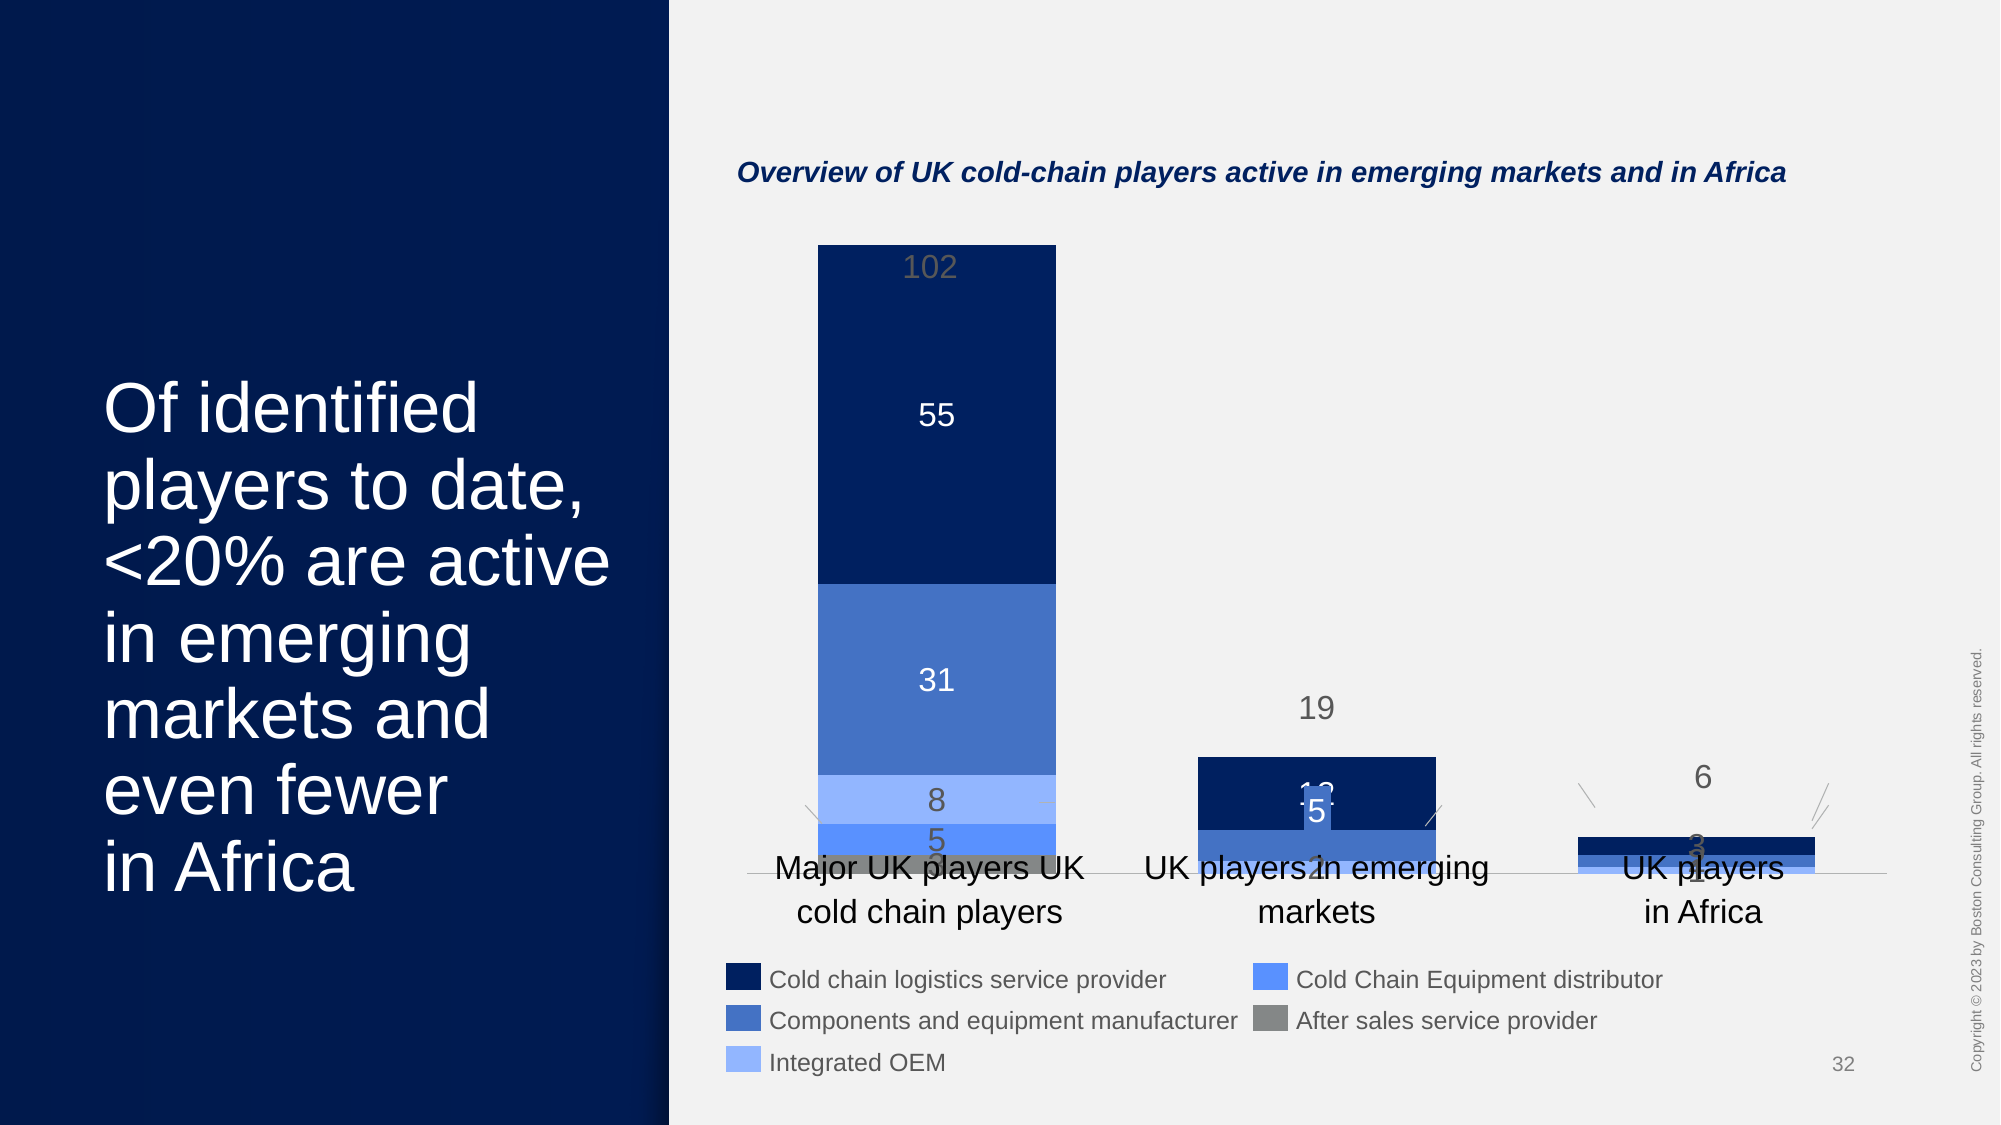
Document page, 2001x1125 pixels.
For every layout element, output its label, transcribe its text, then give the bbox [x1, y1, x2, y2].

text_box UK players in Africa [1621, 843, 1786, 931]
text_box 102 [898, 249, 962, 285]
text_box Cold Chain Equipment distributor [1296, 960, 1661, 993]
text_box [1253, 1005, 1288, 1031]
text_box 5 [1304, 786, 1331, 830]
text_box Integrated OEM [769, 1043, 946, 1076]
text_box Major UK players UK cold chain players [774, 843, 1087, 931]
text_box 19 [1294, 682, 1340, 726]
text_box 6 [1690, 751, 1717, 796]
text_box [1253, 963, 1288, 990]
text_box UK players in emerging markets [1143, 843, 1491, 931]
title Of identified players to date, <20% are active in emerging markets and even fewer in Africa [103, 371, 617, 754]
text_box [726, 953, 1037, 1105]
text_box Components and equipment manufacturer [769, 1002, 1236, 1035]
text_box Overview of UK cold-chain players active in emerging markets and in Africa [736, 157, 1897, 249]
chart [723, 232, 1911, 889]
text_box Cold chain logistics service provider [769, 960, 1165, 993]
text_box After sales service provider [1296, 1002, 1597, 1035]
